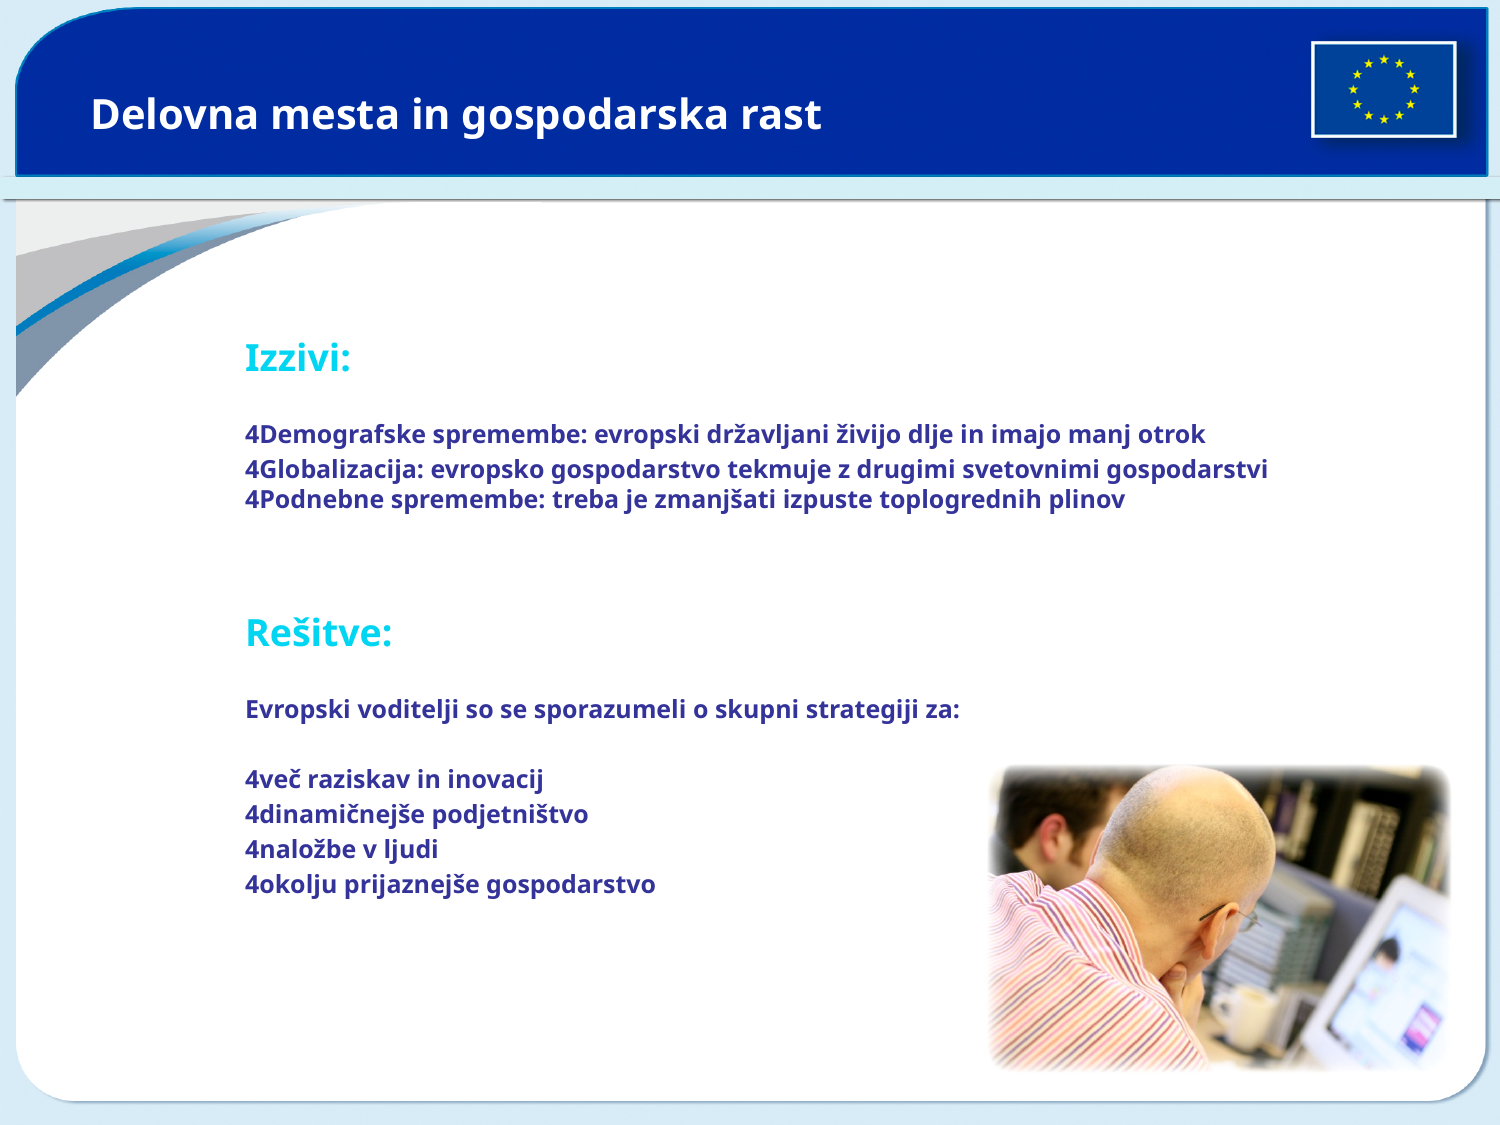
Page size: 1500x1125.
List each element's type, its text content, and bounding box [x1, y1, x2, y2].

picture [0, 0, 1500, 1125]
title Delovna mesta in gospodarska rast [75, 19, 1294, 207]
list Izzivi: 4Demografske spremembe: evropski državljani živijo dlje in imajo manj otrok 4Globalizacija: evropsko gospodarstvo tekmuje z drugimi svetovnimi gospodarstvi 4Podnebne spremembe: treba je zmanjšati izpuste toplogrednih plinov Rešitve: Evropski voditelji so se sporazumeli o skupni strategiji za: 4več raziskav in inovacij 4dinamičnejše podjetništvo 4naložbe v ljudi 4okolju prijaznejše gospodarstvo [230, 326, 1436, 1094]
